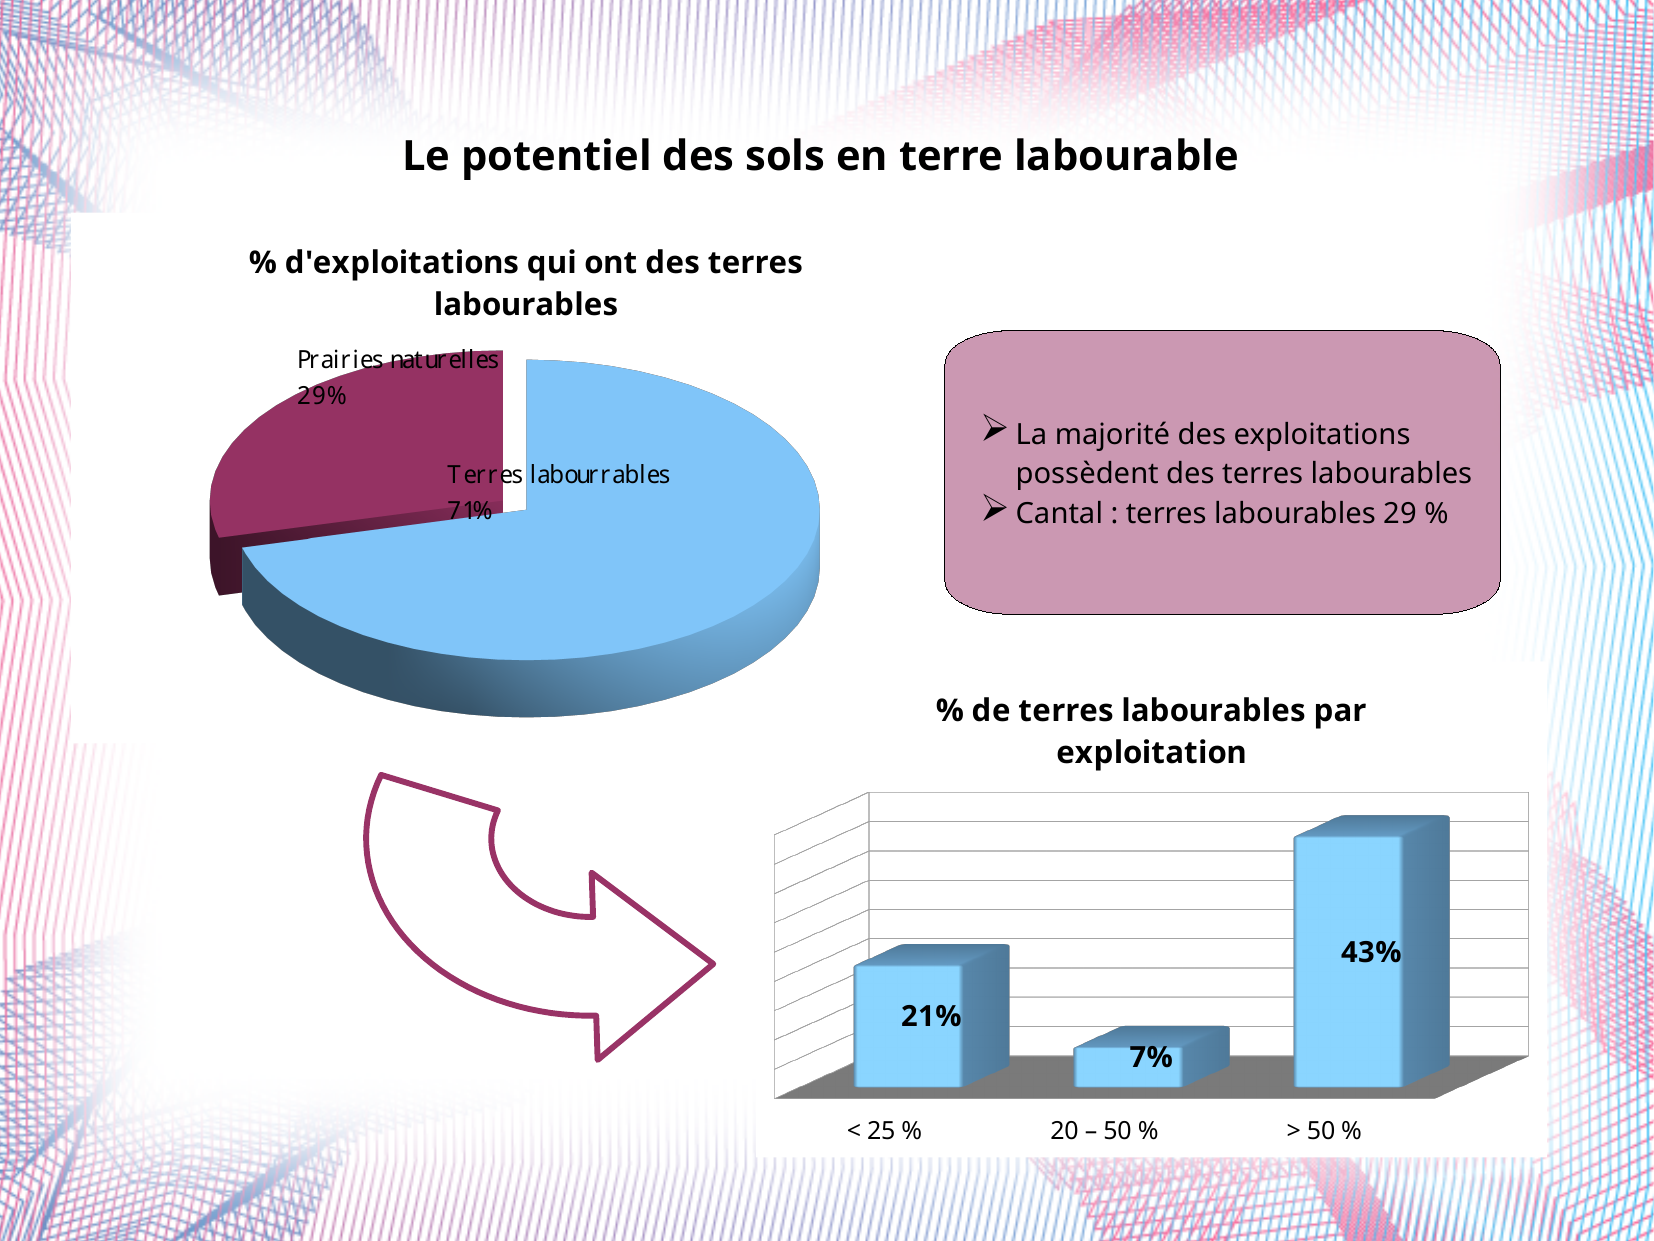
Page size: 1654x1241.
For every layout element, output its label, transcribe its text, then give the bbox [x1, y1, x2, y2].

text_box La majorité des exploitations possèdent des terres labourables Cantal : terres labourables 29 % [944, 330, 1501, 615]
picture [0, 0, 1654, 1241]
chart [70, 212, 1548, 1158]
text_box Le potentiel des sols en terre labourable [259, 118, 1382, 192]
